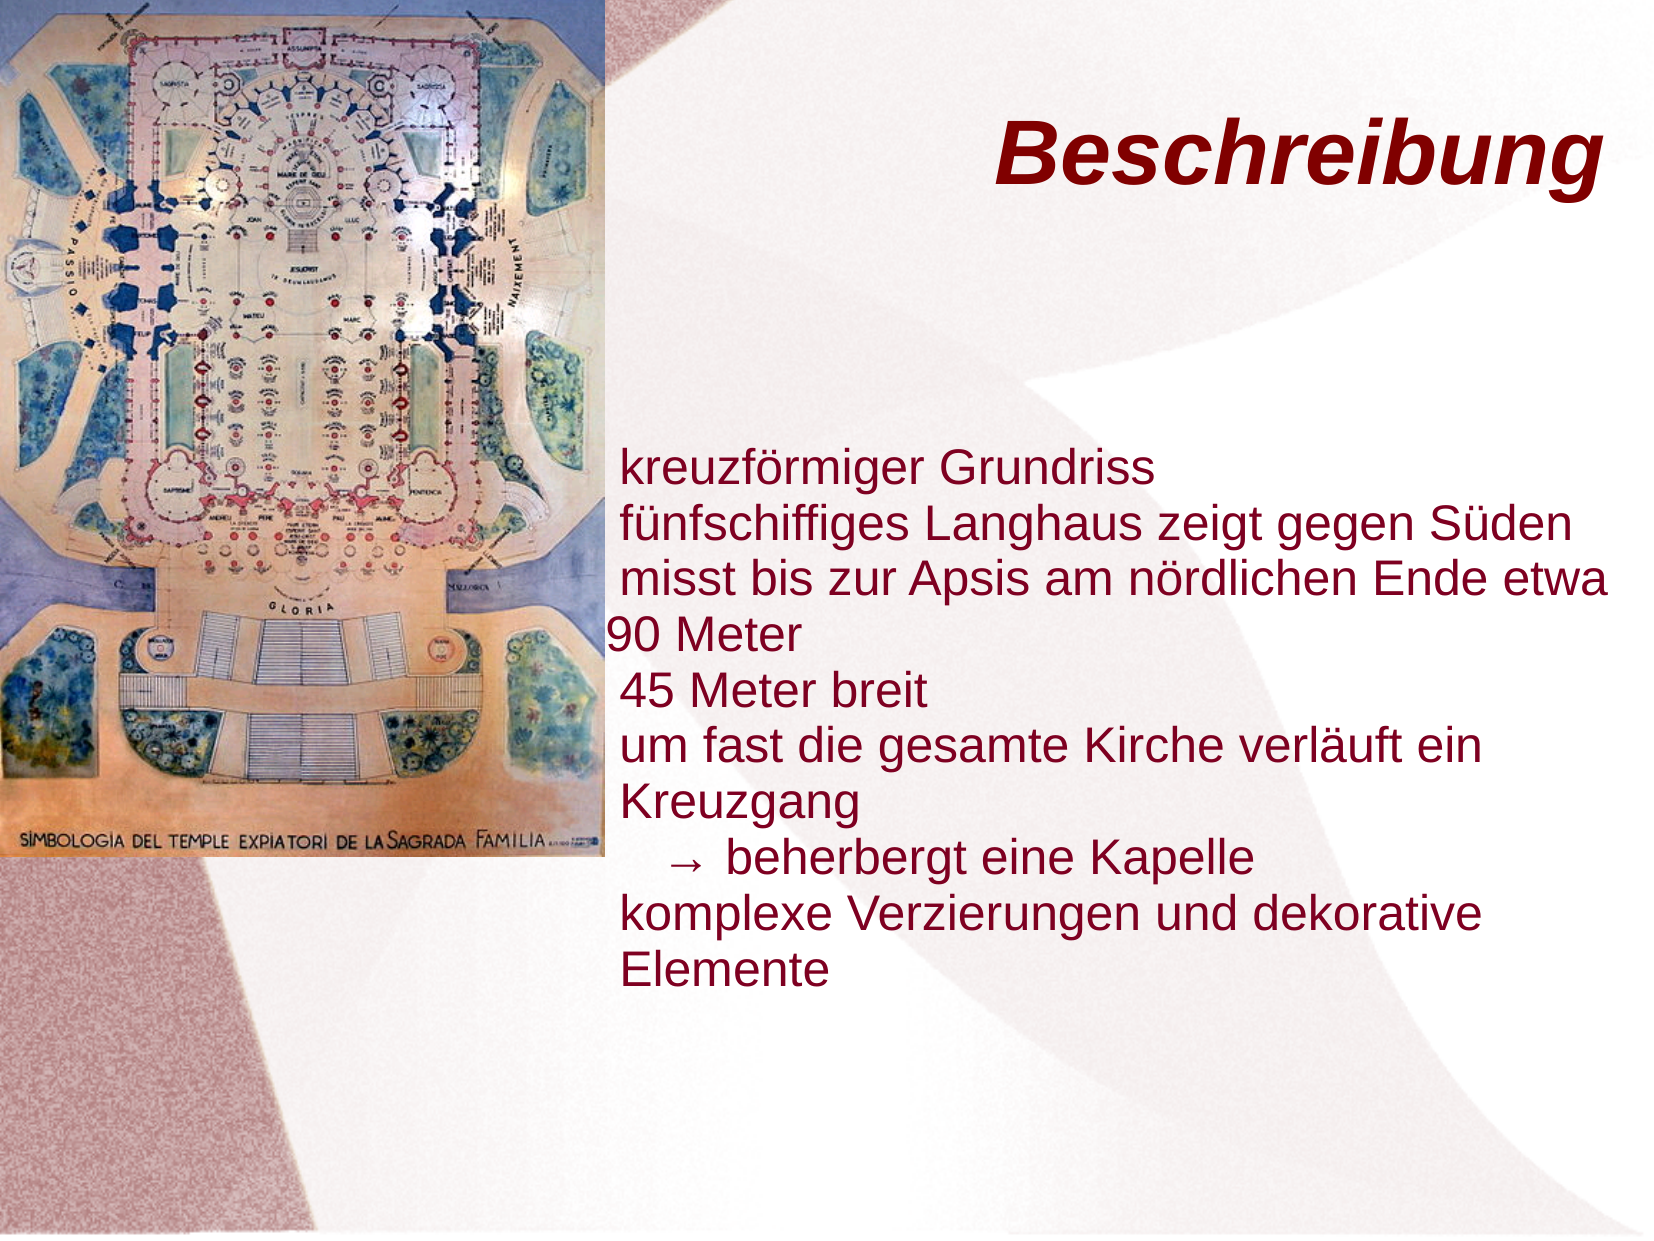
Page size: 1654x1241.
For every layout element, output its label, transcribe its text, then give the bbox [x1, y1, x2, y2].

picture [0, 0, 1654, 1241]
text_box kreuzförmiger Grundriss fünfschiffiges Langhaus zeigt gegen Süden misst bis zur Apsis am nördlichen Ende etwa 90 Meter 45 Meter breit um fast die gesamte Kirche verläuft ein Kreuzgang → beherbergt eine Kapelle komplexe Verzierungen und dekorative Elemente [590, 431, 1654, 1004]
title Beschreibung [605, 49, 1607, 257]
